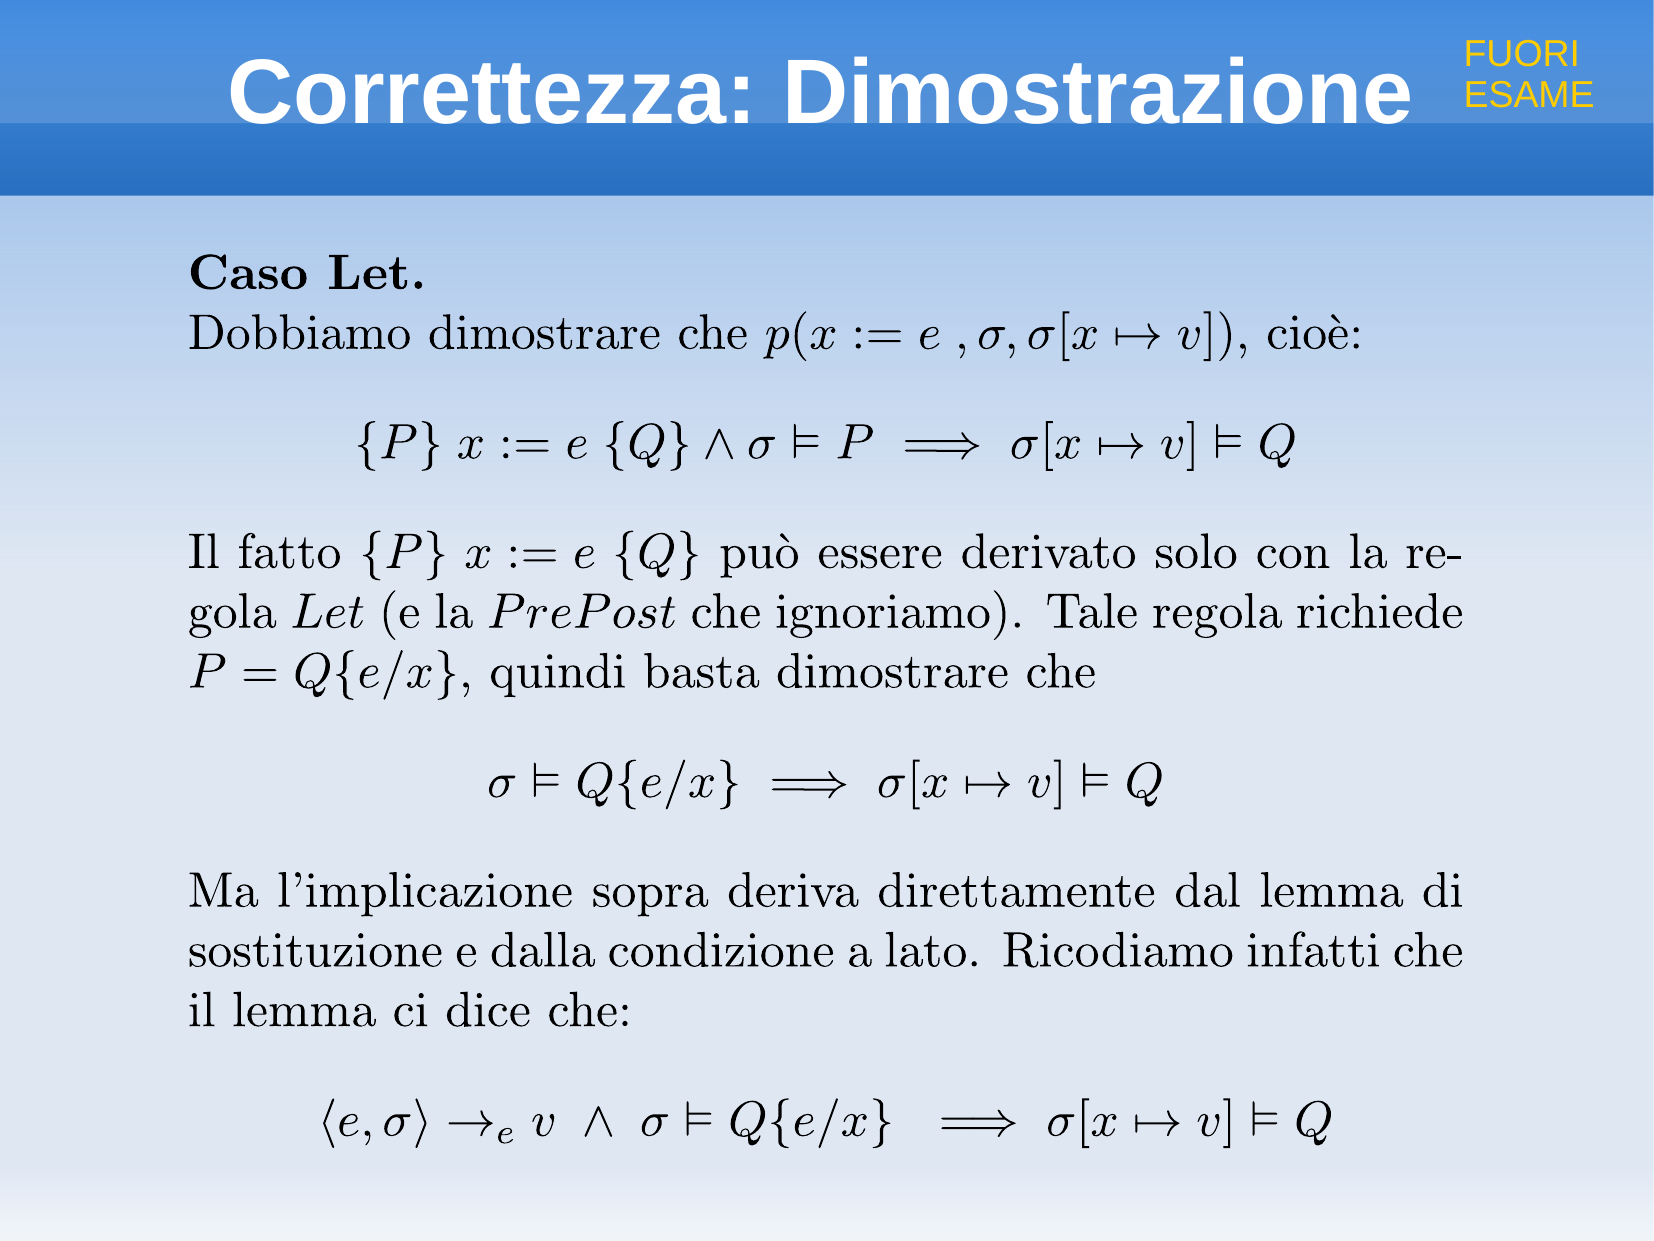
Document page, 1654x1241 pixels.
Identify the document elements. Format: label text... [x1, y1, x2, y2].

title Correttezza: Dimostrazione [76, 0, 1565, 188]
picture [0, 0, 1654, 1241]
text_box [187, 254, 1464, 1149]
text_box FUORI ESAME [1448, 24, 1610, 124]
